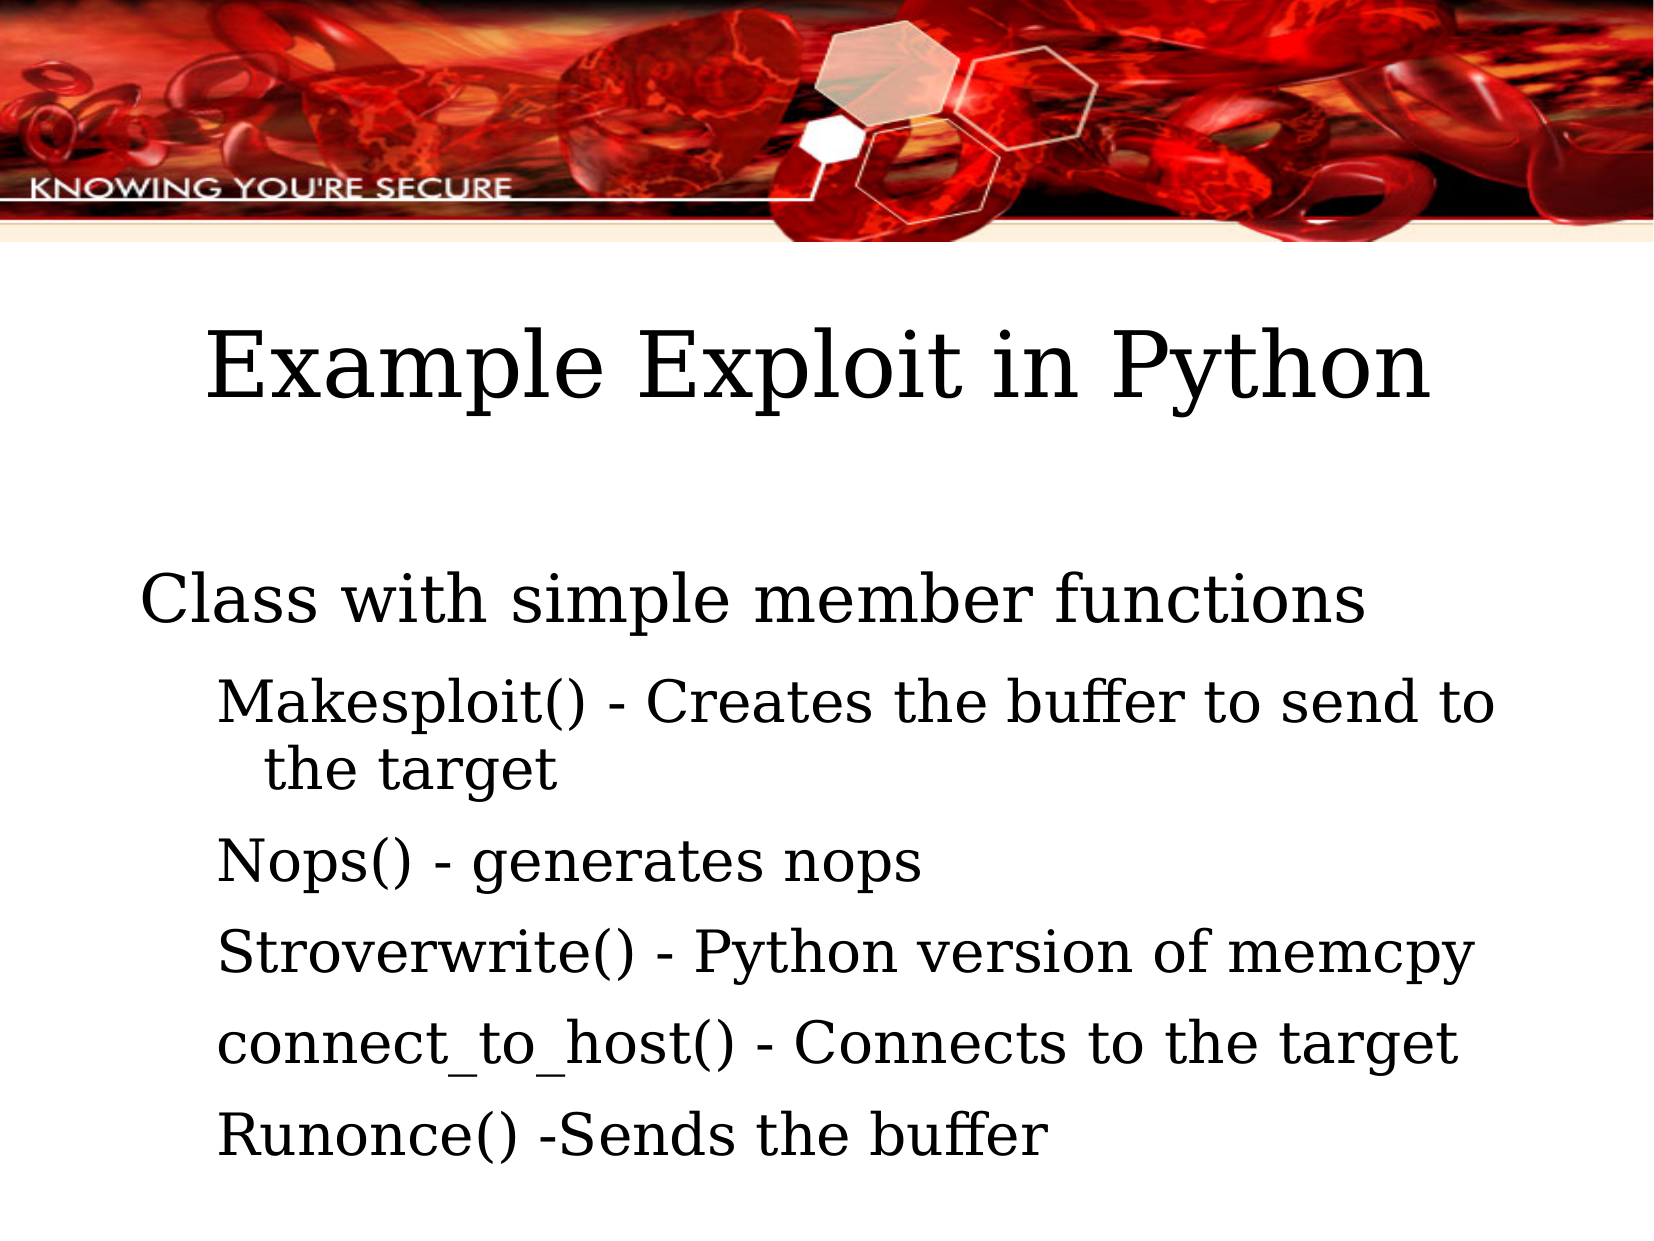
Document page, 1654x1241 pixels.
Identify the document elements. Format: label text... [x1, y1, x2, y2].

title Example Exploit in Python [113, 261, 1526, 470]
list Class with simple member functions Makesploit() - Creates the buffer to send to the target Nops() - generates nops Stroverwrite() - Python version of memcpy connect_to_host() - Connects to the target Runonce() -Sends the buffer [121, 560, 1534, 1170]
picture [0, 0, 1654, 242]
